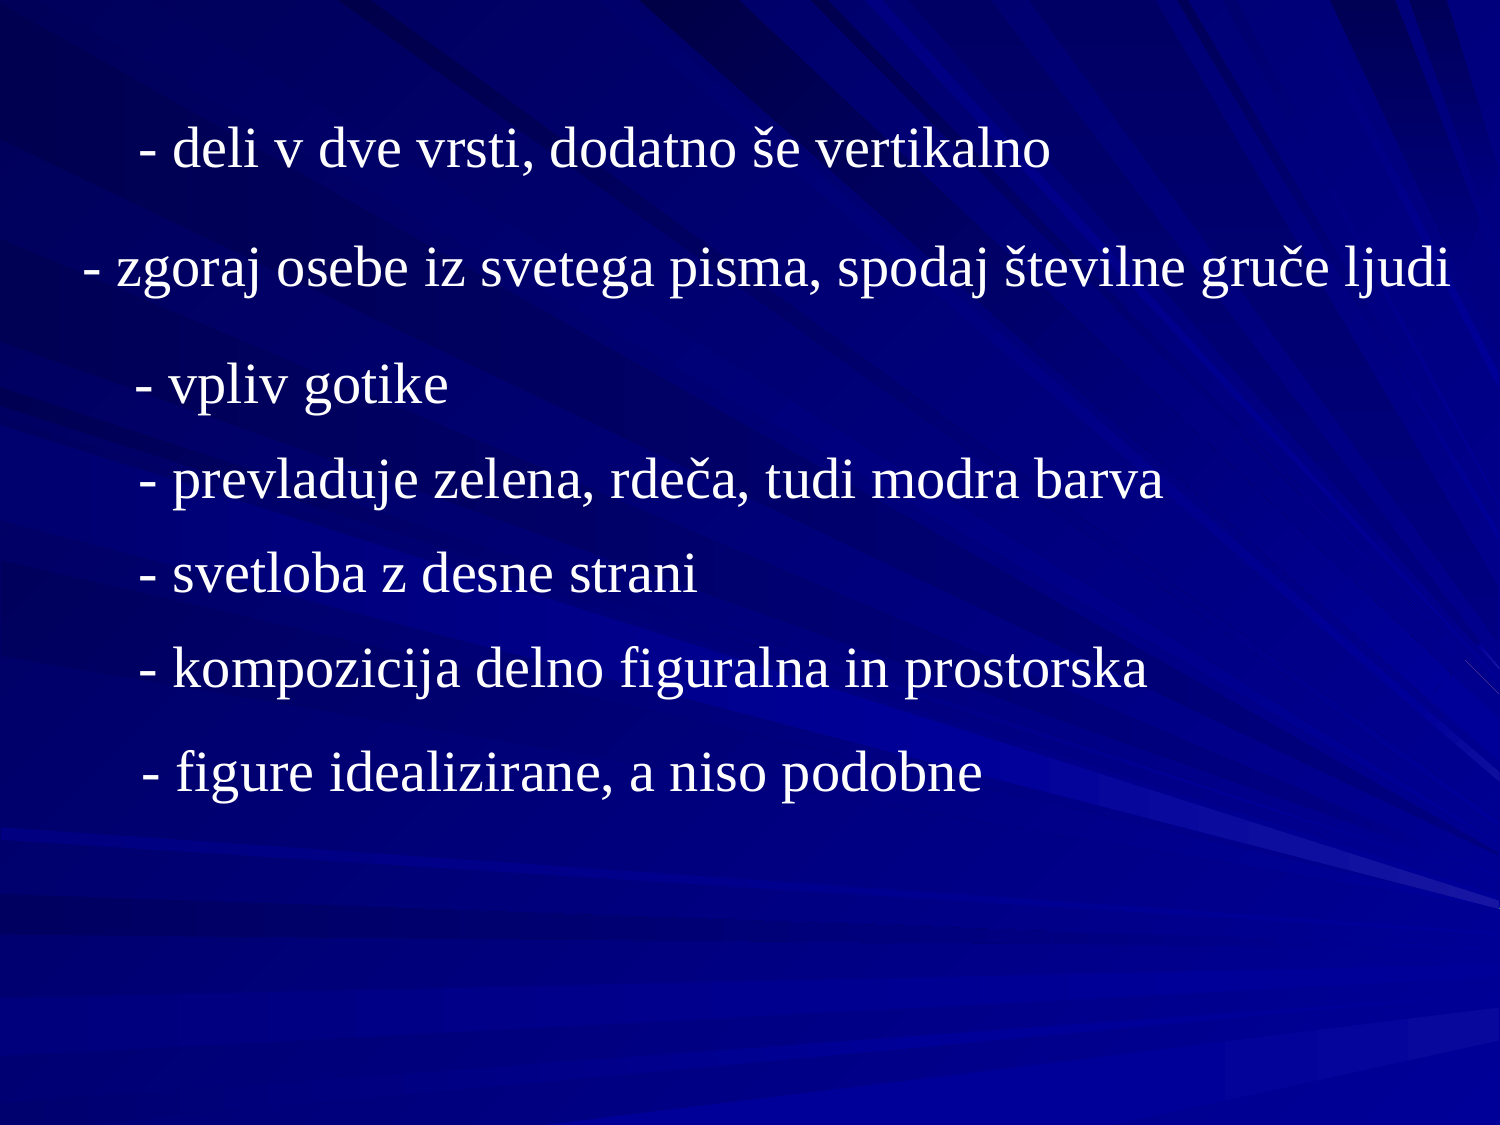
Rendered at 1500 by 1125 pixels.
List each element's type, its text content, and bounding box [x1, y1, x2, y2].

text_box - svetloba z desne strani [123, 527, 729, 612]
text_box - vpliv gotike [119, 338, 479, 423]
text_box - deli v dve vrsti, dodatno še vertikalno [123, 101, 1068, 187]
text_box - figure idealizirane, a niso podobne [126, 725, 999, 811]
text_box - kompozicija delno figuralna in prostorska [123, 621, 1400, 707]
text_box - zgoraj osebe iz svetega pisma, spodaj številne gruče ljudi [5, 220, 1500, 305]
text_box - prevladuje zelena, rdeča, tudi modra barva [124, 432, 1180, 518]
